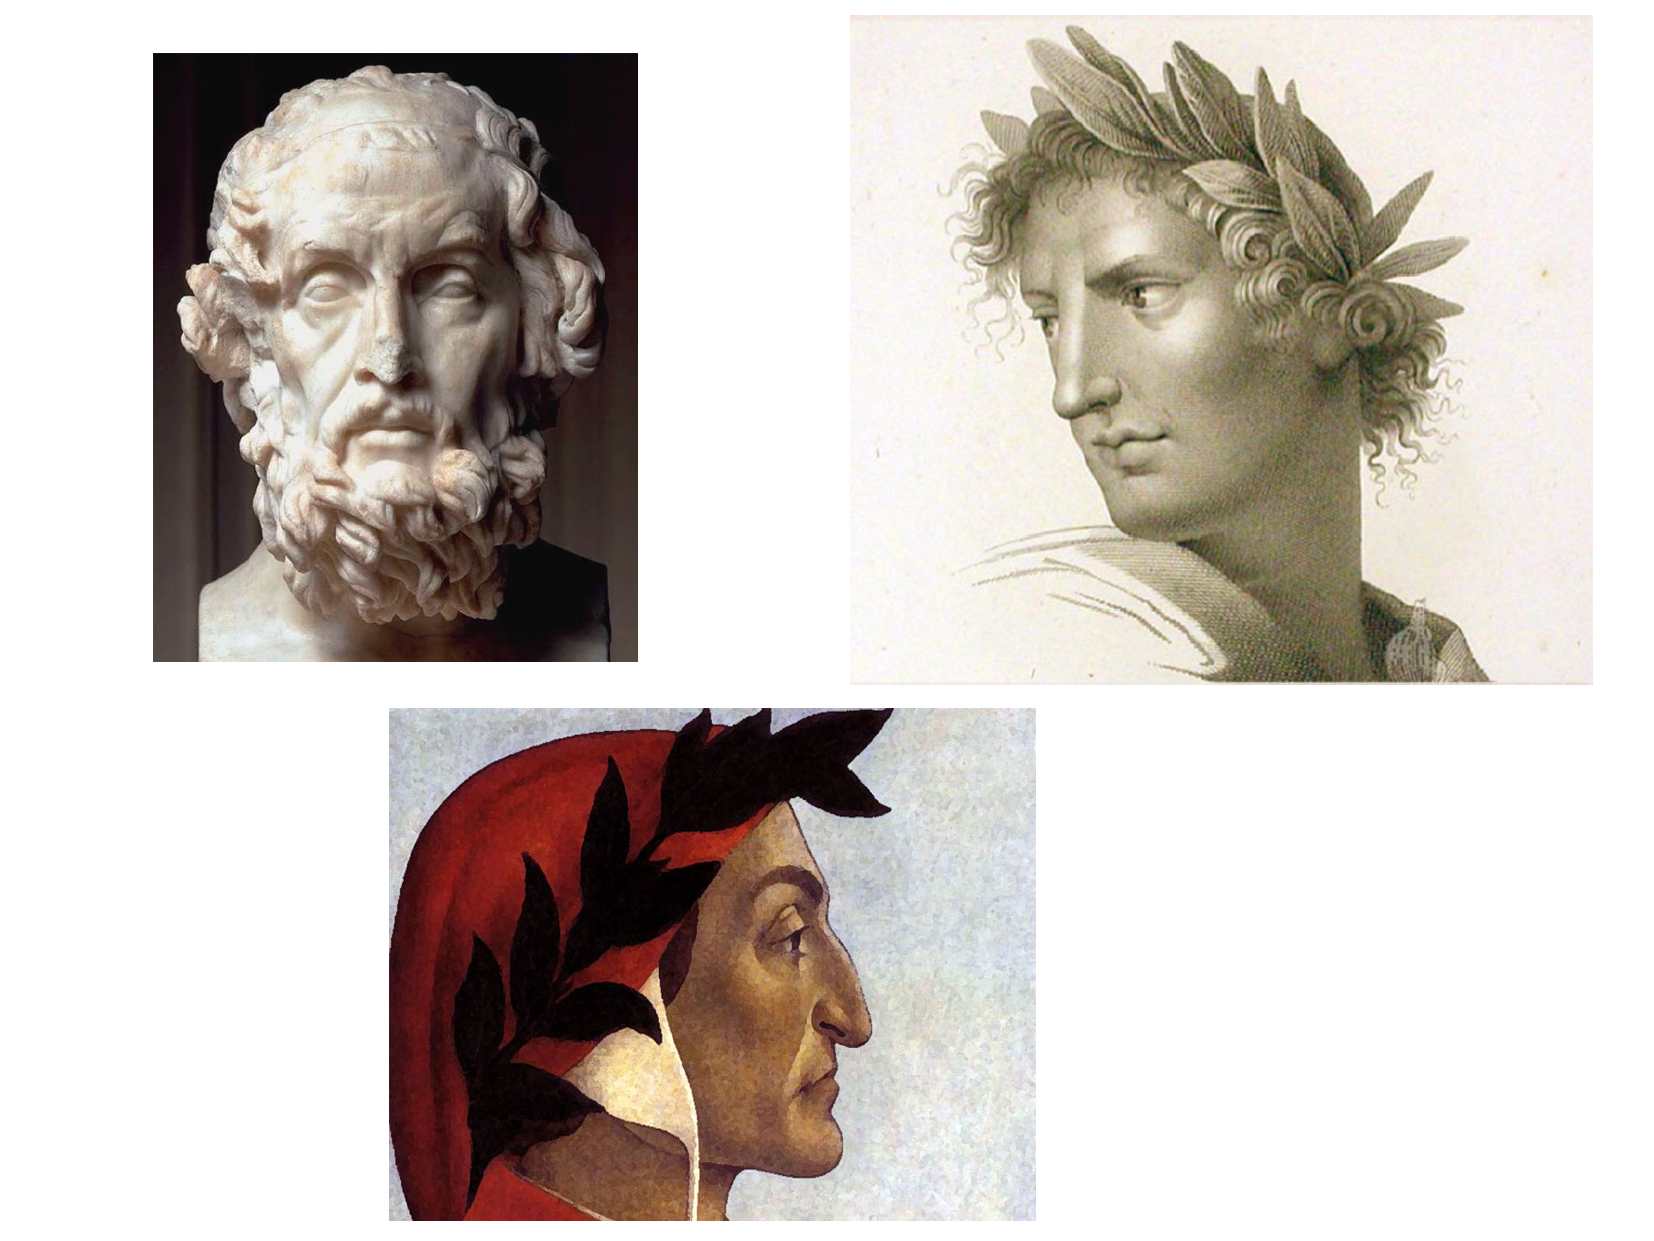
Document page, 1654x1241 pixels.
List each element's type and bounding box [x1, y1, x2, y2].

picture [389, 708, 1036, 1221]
picture [153, 53, 638, 662]
picture [850, 15, 1593, 686]
